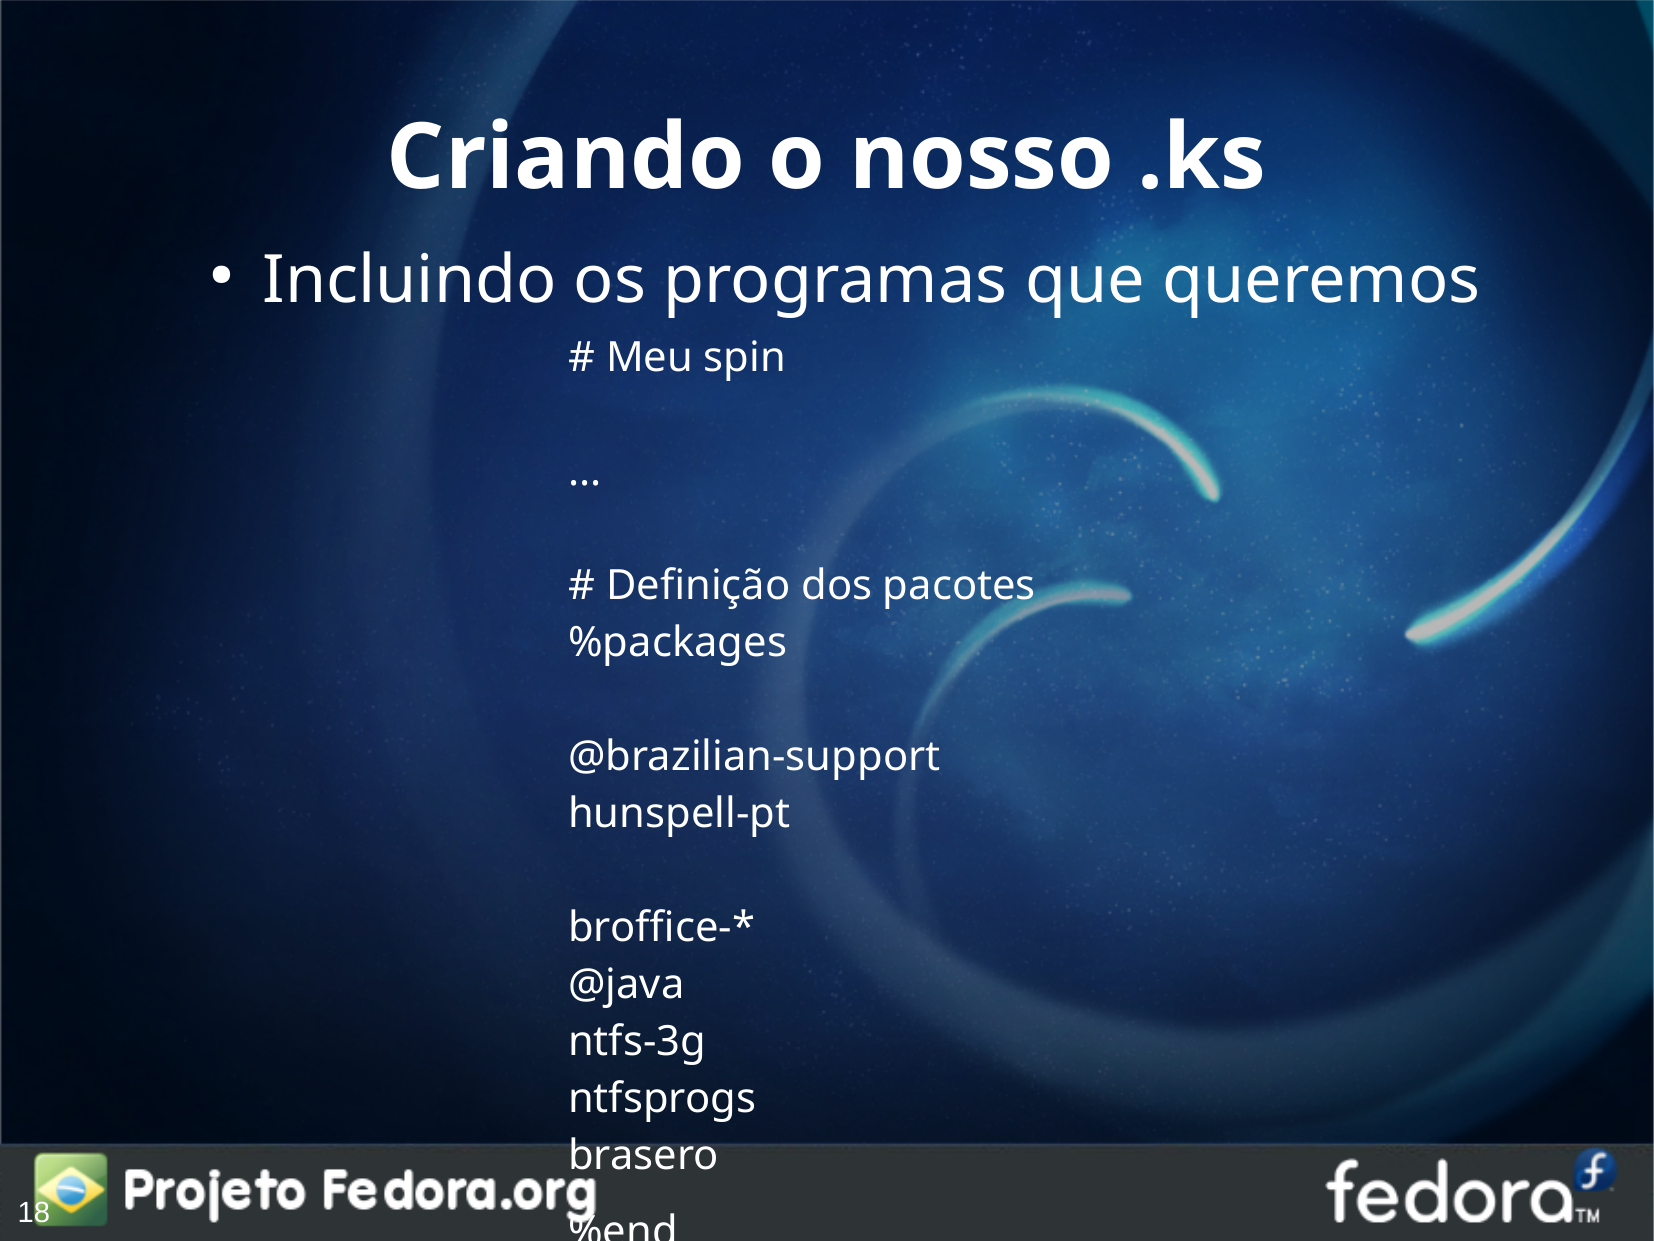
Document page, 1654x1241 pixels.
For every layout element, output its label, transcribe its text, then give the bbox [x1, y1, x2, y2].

picture [0, 0, 1654, 1241]
text_box # Meu spin ... # Definição dos pacotes %packages @brazilian-support hunspell-pt broffice-* @java ntfs-3g ntfsprogs brasero %end ... [553, 319, 1100, 1175]
picture [591, 1229, 598, 1241]
list Incluindo os programas que queremos [191, 231, 1625, 1064]
picture [658, 1225, 670, 1241]
picture [608, 1225, 620, 1232]
title Criando o nosso .ks [82, 49, 1571, 257]
picture [633, 1225, 645, 1241]
